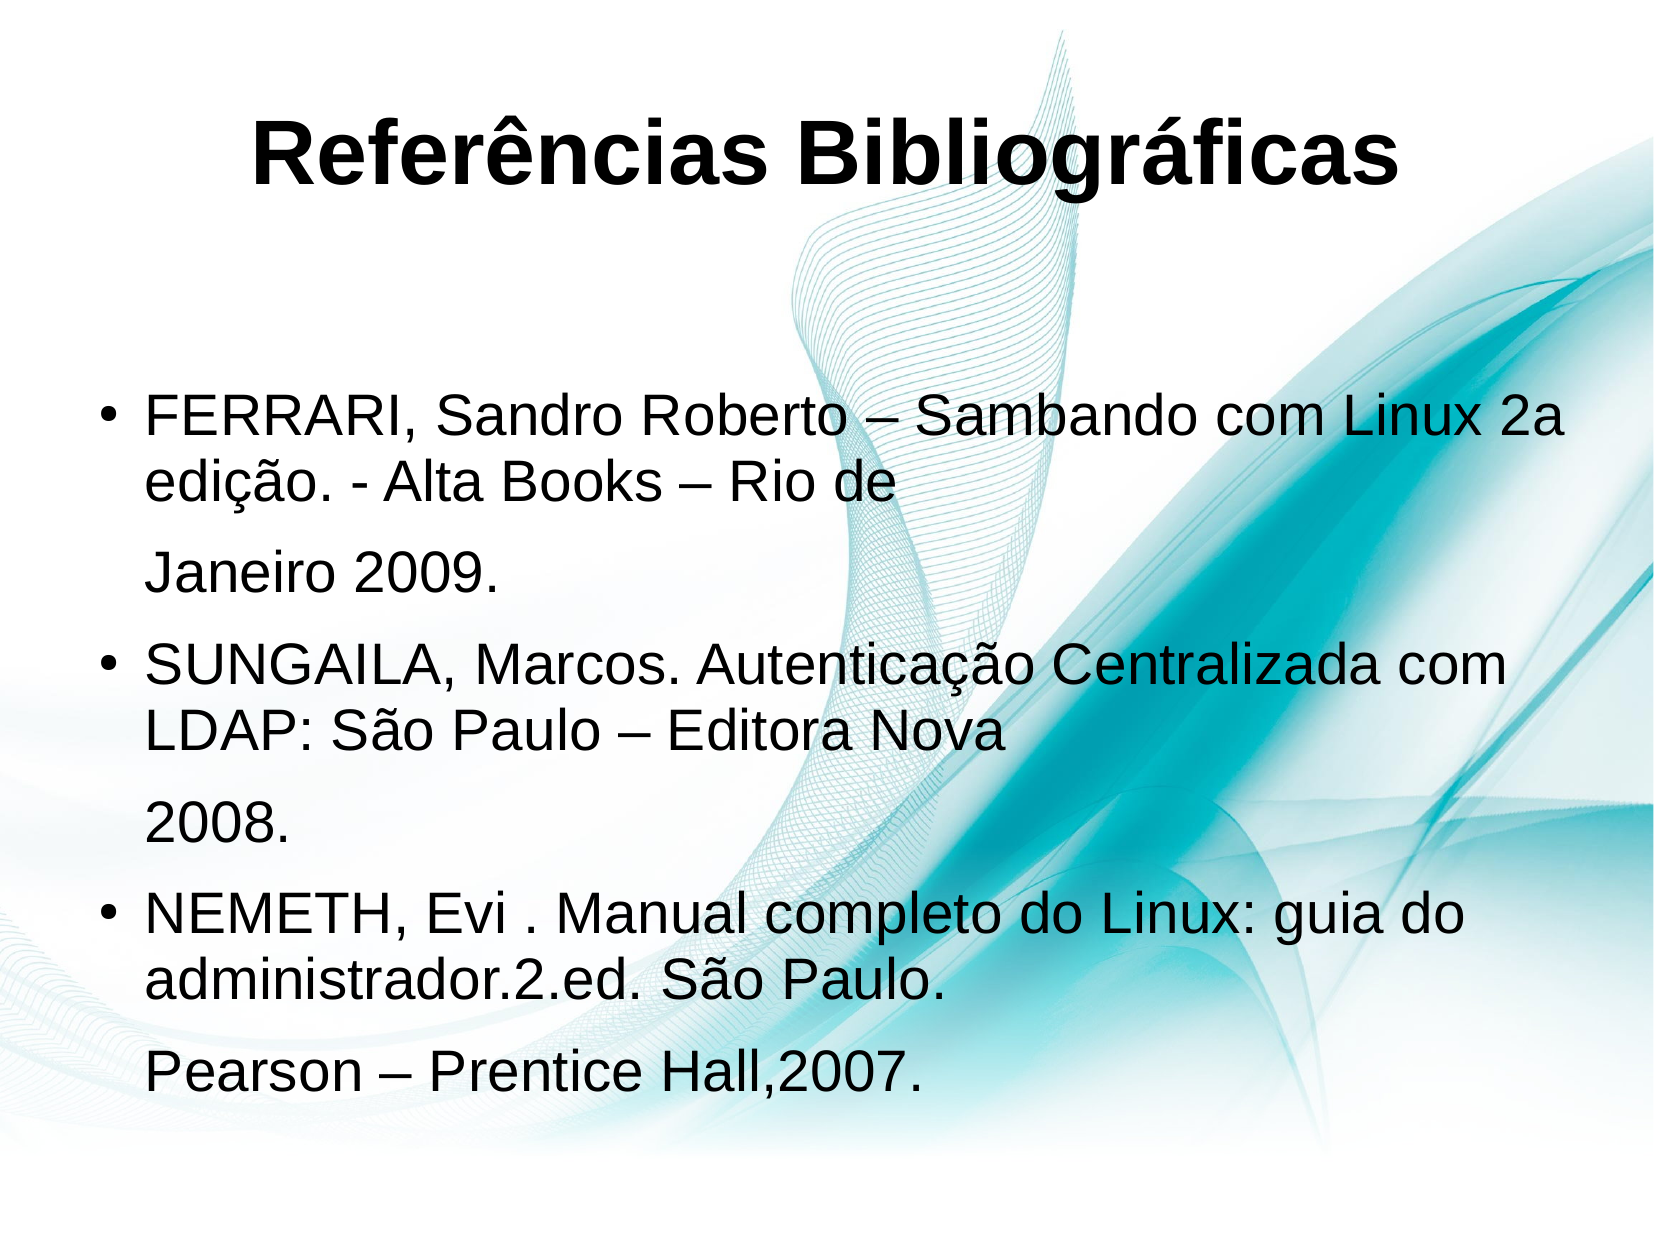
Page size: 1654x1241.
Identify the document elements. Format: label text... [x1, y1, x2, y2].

title Referências Bibliográficas [82, 56, 1571, 250]
list FERRARI, Sandro Roberto – Sambando com Linux 2a edição. - Alta Books – Rio de Janeiro 2009. SUNGAILA, Marcos. Autenticação Centralizada com LDAP: São Paulo – Editora Nova 2008. NEMETH, Evi . Manual completo do Linux: guia do administrador.2.ed. São Paulo. Pearson – Prentice Hall,2007. [82, 290, 1571, 1109]
picture [0, 29, 1654, 1184]
